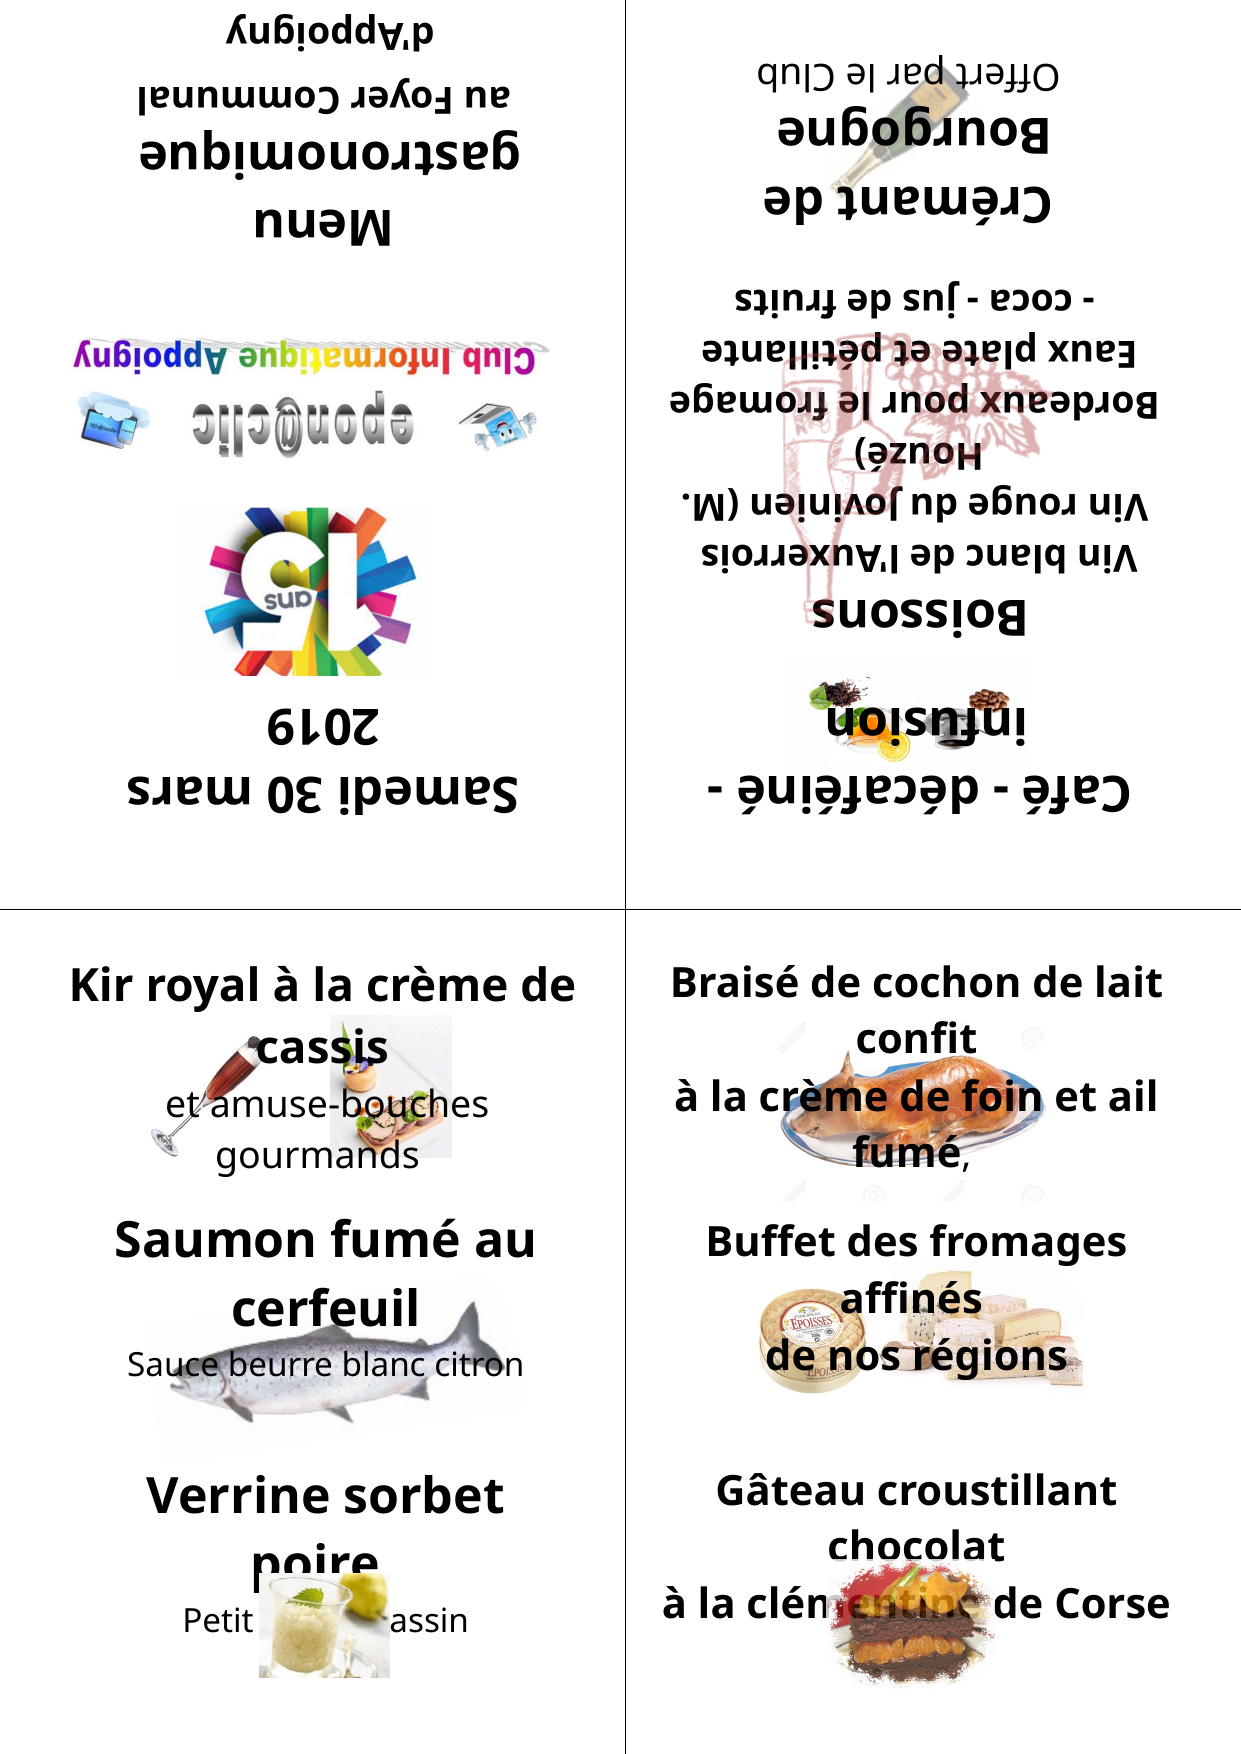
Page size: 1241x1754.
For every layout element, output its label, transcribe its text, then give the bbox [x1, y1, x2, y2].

picture [826, 1559, 995, 1689]
text_box Crémant de Bourgogne Offert par le Club [626, 94, 1193, 249]
text_box Menu gastronomique au Foyer Communal d'Appoigny par Stéphane CAMU Traiteur [59, 66, 591, 272]
picture [273, 1359, 282, 1374]
picture [347, 1360, 357, 1374]
text_box Samedi 30 mars 2019 [59, 732, 591, 839]
picture [146, 1359, 158, 1368]
picture [319, 1360, 328, 1365]
text_box Saumon fumé au cerfeuil Sauce beurre blanc citron [59, 1196, 591, 1359]
picture [726, 1323, 1092, 1408]
picture [927, 66, 939, 82]
picture [205, 1360, 214, 1365]
picture [177, 507, 430, 676]
picture [907, 66, 917, 74]
picture [488, 1360, 498, 1374]
picture [59, 330, 556, 463]
picture [135, 1133, 249, 1190]
text_box Kir royal à la crème de cassis et amuse-bouches gourmands [37, 944, 605, 1133]
picture [233, 1360, 243, 1374]
picture [361, 1150, 372, 1158]
picture [876, 47, 971, 94]
picture [330, 1133, 452, 1158]
picture [771, 1064, 1052, 1202]
picture [779, 330, 1054, 626]
text_box Gâteau croustillant chocolat à la clémentine de Corse [637, 1452, 1193, 1572]
text_box Buffet des fromages affinés de nos régions [637, 1203, 1193, 1323]
picture [259, 1573, 390, 1678]
text_box Café - décaféiné - infusion [637, 744, 1205, 838]
picture [789, 662, 1027, 744]
text_box Boissons Vin blanc de l'Auxerrois Vin rouge du Jovinien (M. Houzé) Bordeaux pour le fromage Eaux plate et pétillante - coca - jus de fruits [649, 344, 1182, 662]
picture [149, 1359, 527, 1452]
text_box Verrine sorbet poire Petit Marc - Cassin [59, 1452, 591, 1607]
picture [150, 1367, 158, 1374]
text_box Braisé de cochon de lait confit à la crème de foin et ail fumé, [637, 944, 1193, 1064]
picture [253, 1360, 262, 1365]
picture [220, 1150, 230, 1162]
picture [170, 1359, 179, 1374]
picture [375, 1367, 383, 1374]
picture [383, 1150, 395, 1158]
